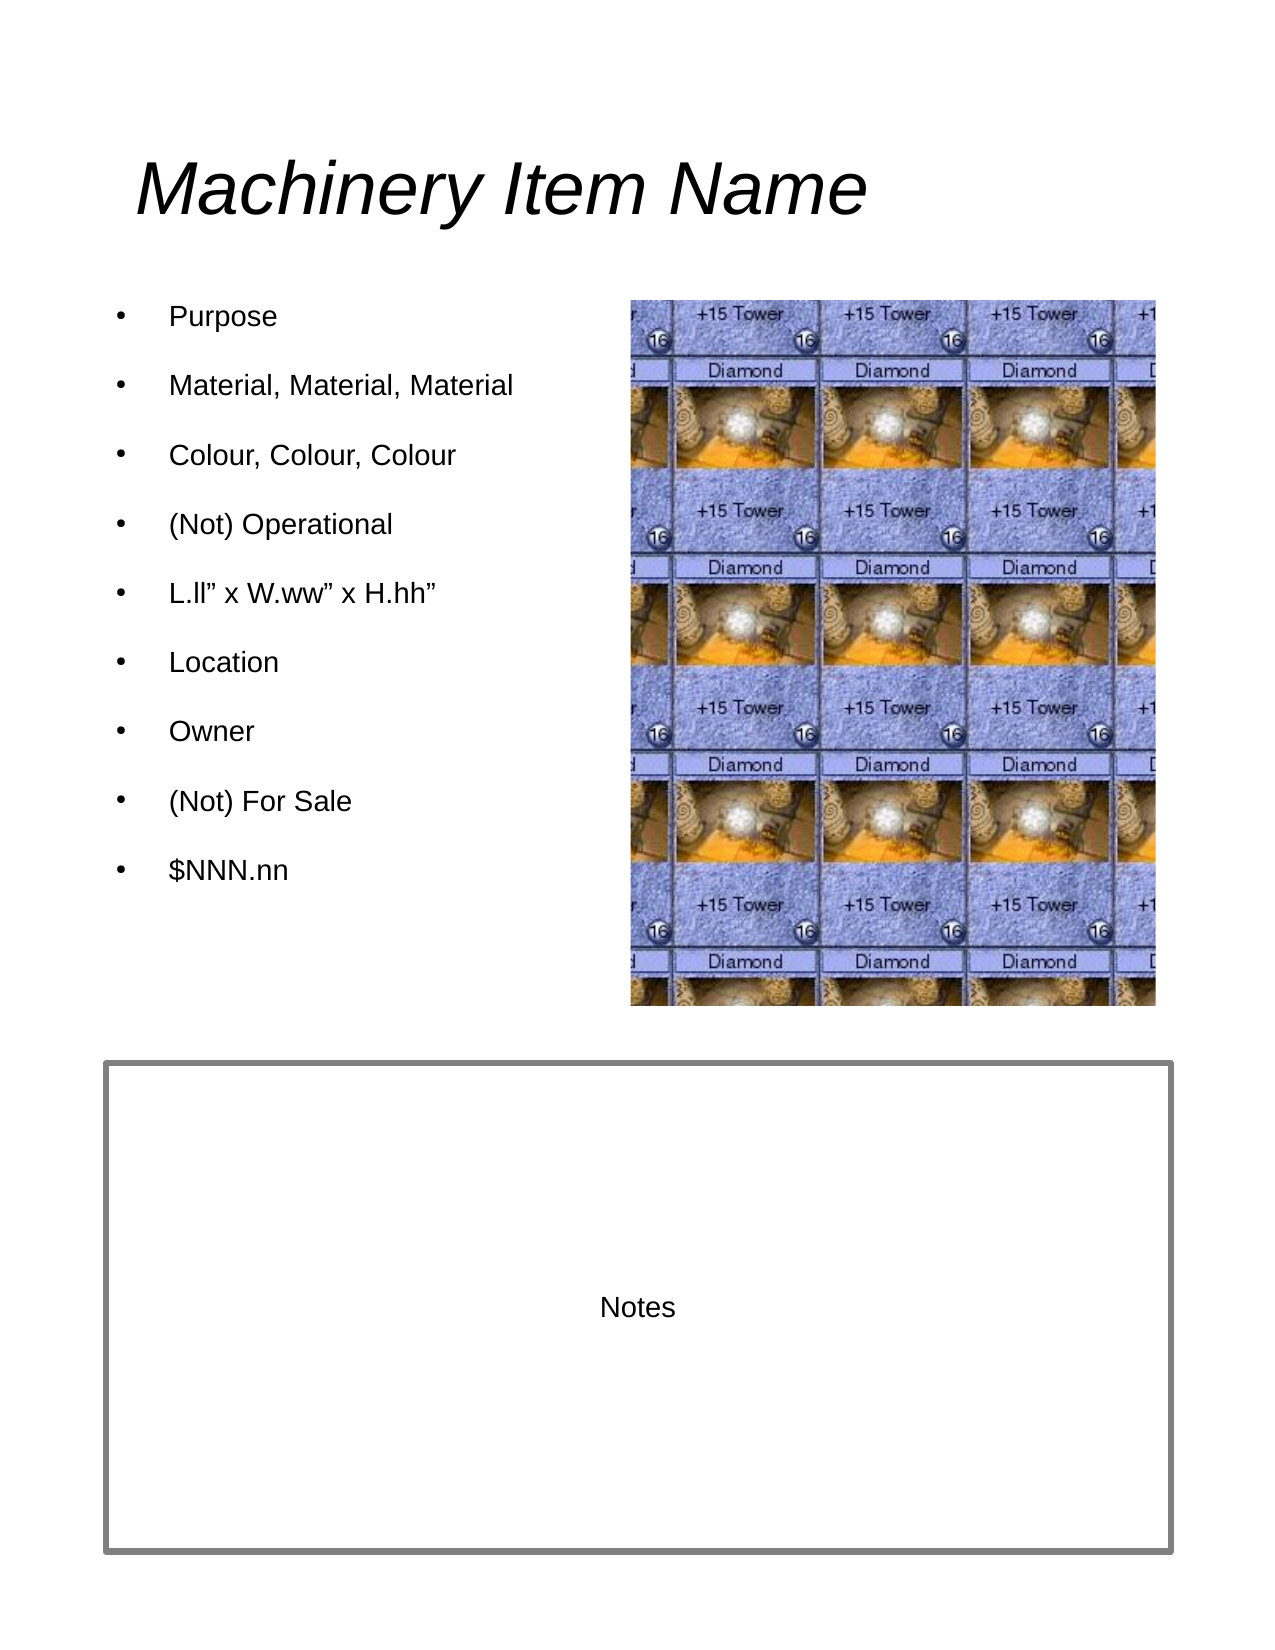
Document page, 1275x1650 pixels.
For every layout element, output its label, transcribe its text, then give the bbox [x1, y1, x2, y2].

list Notes [105, 1063, 1171, 1552]
title Machinery Item Name [60, 60, 1102, 317]
list [630, 300, 1156, 1006]
list Purpose Material, Material, Material Colour, Colour, Colour (Not) Operational L.ll” x W.ww” x H.hh” Location Owner (Not) For Sale $NNN.nn [60, 300, 601, 1064]
